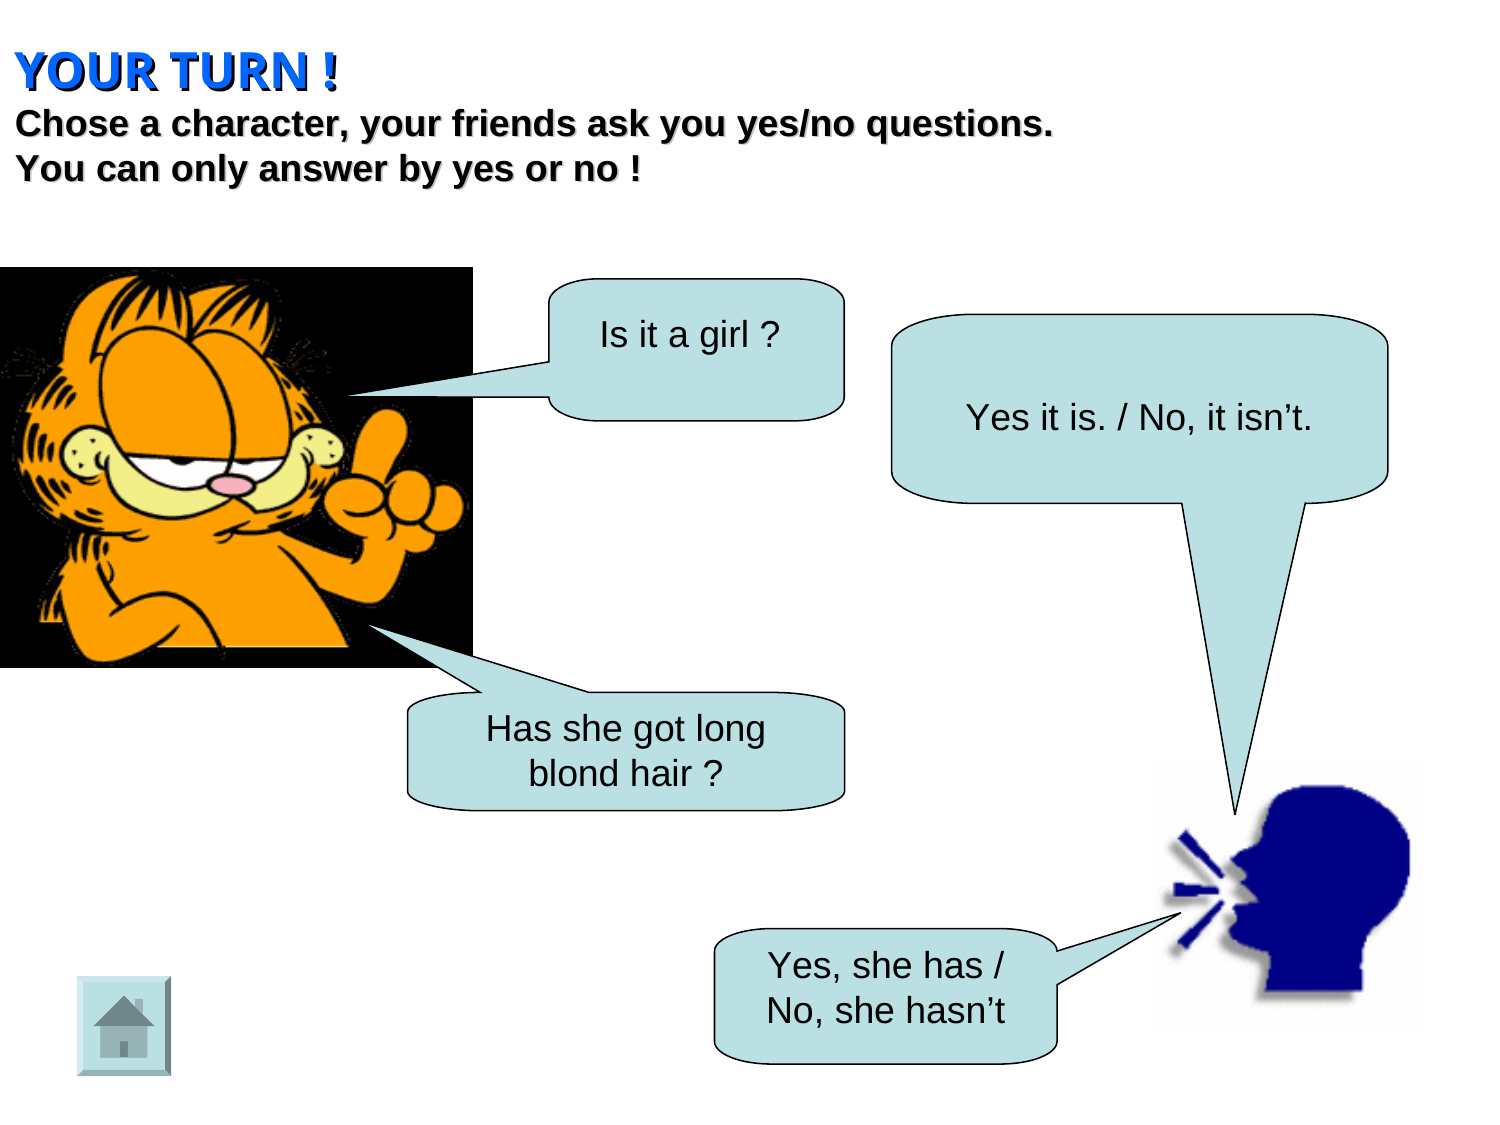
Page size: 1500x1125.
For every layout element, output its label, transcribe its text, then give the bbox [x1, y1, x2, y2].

text_box YOUR TURN ! Chose a character, your friends ask you yes/no questions. You can only answer by yes or no ! [0, 30, 1070, 197]
text_box Yes, she has / No, she hasn’t [714, 912, 1181, 1065]
picture [1151, 763, 1424, 1029]
picture [0, 267, 473, 668]
text_box [336, 278, 845, 421]
text_box Has she got long blond hair ? [360, 621, 845, 811]
text_box [891, 314, 1388, 815]
text_box Is it a girl ? [584, 302, 1105, 364]
text_box Yes it is. / No, it isn’t. [950, 385, 1329, 446]
text_box [77, 976, 172, 1077]
